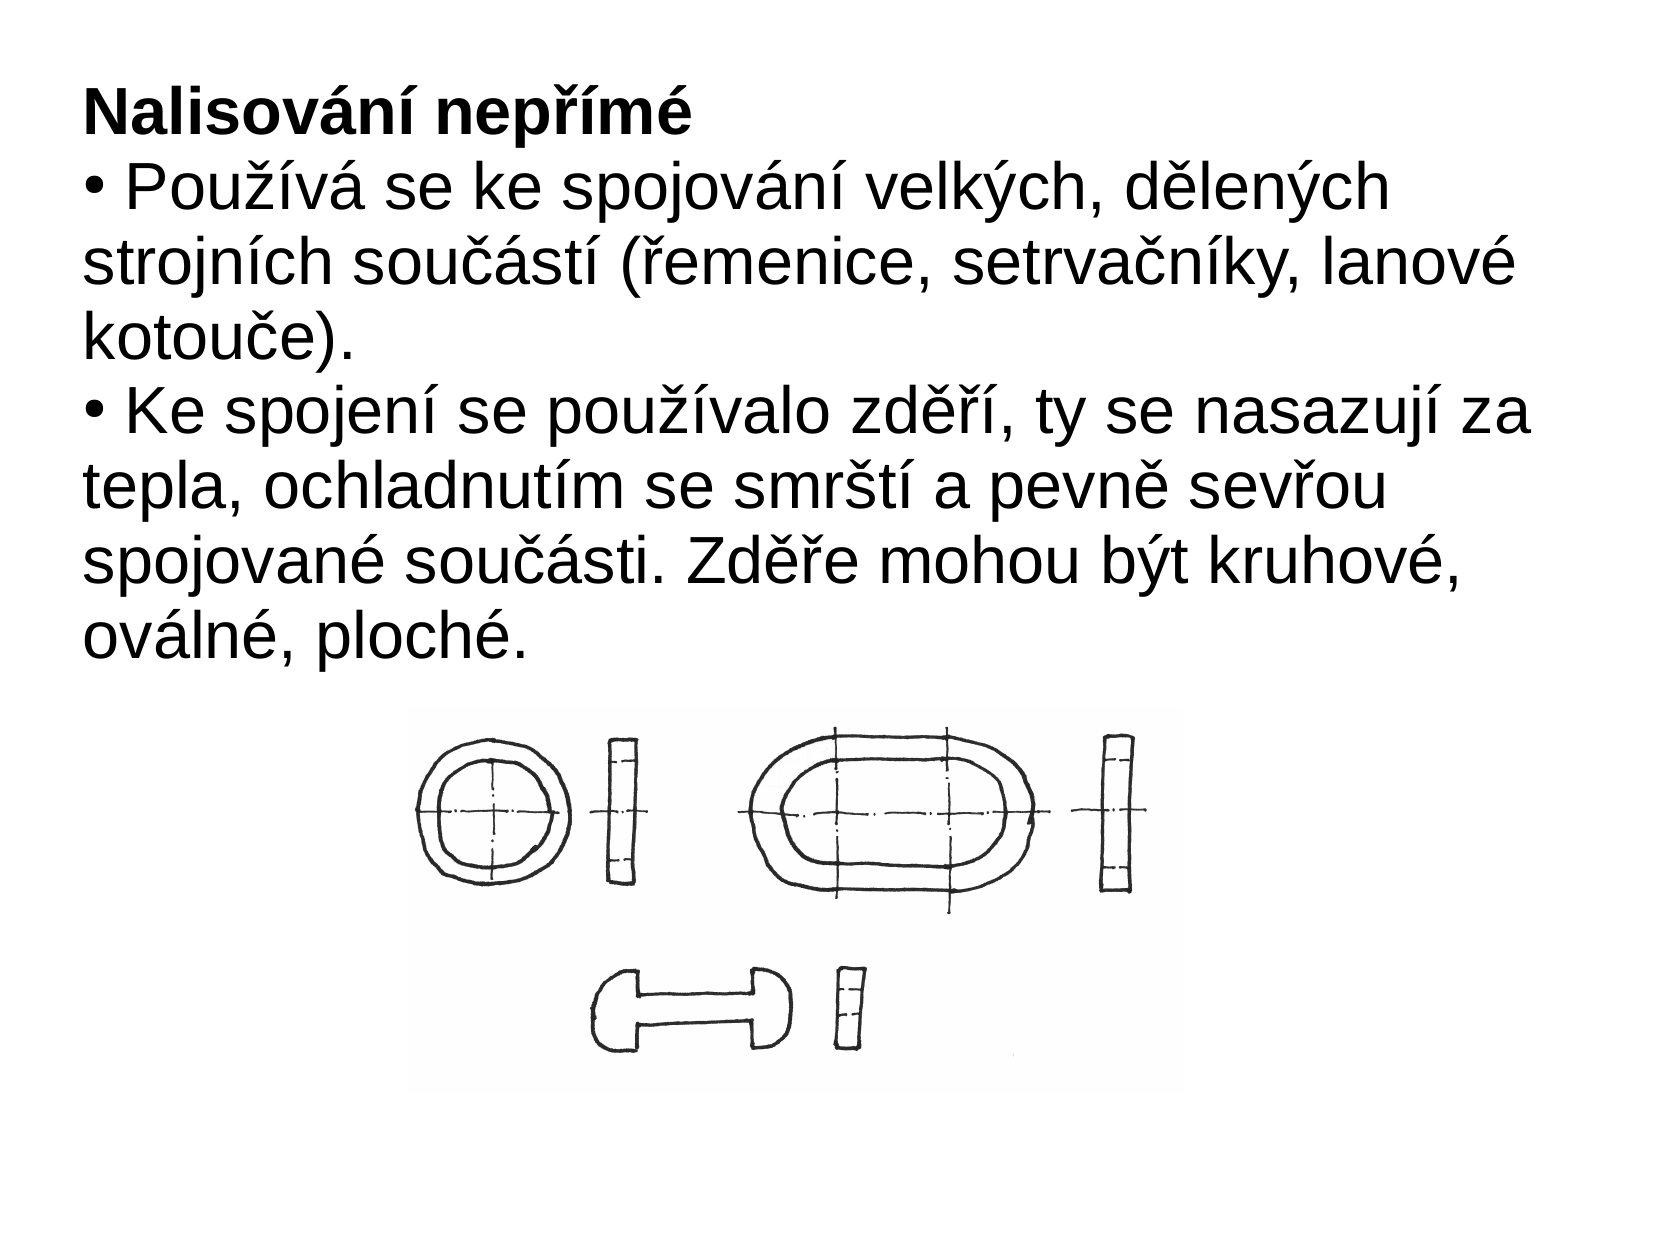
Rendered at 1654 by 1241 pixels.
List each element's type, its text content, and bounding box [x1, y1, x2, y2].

picture [407, 708, 1182, 1093]
subtitle Nalisování nepřímé Používá se ke spojování velkých, dělených strojních součástí (řemenice, setrvačníky, lanové kotouče). Ke spojení se používalo zděří, ty se nasazují za tepla, ochladnutím se smrští a pevně sevřou spojované součásti. Zděře mohou být kruhové, oválné, ploché. [82, 55, 1571, 1103]
